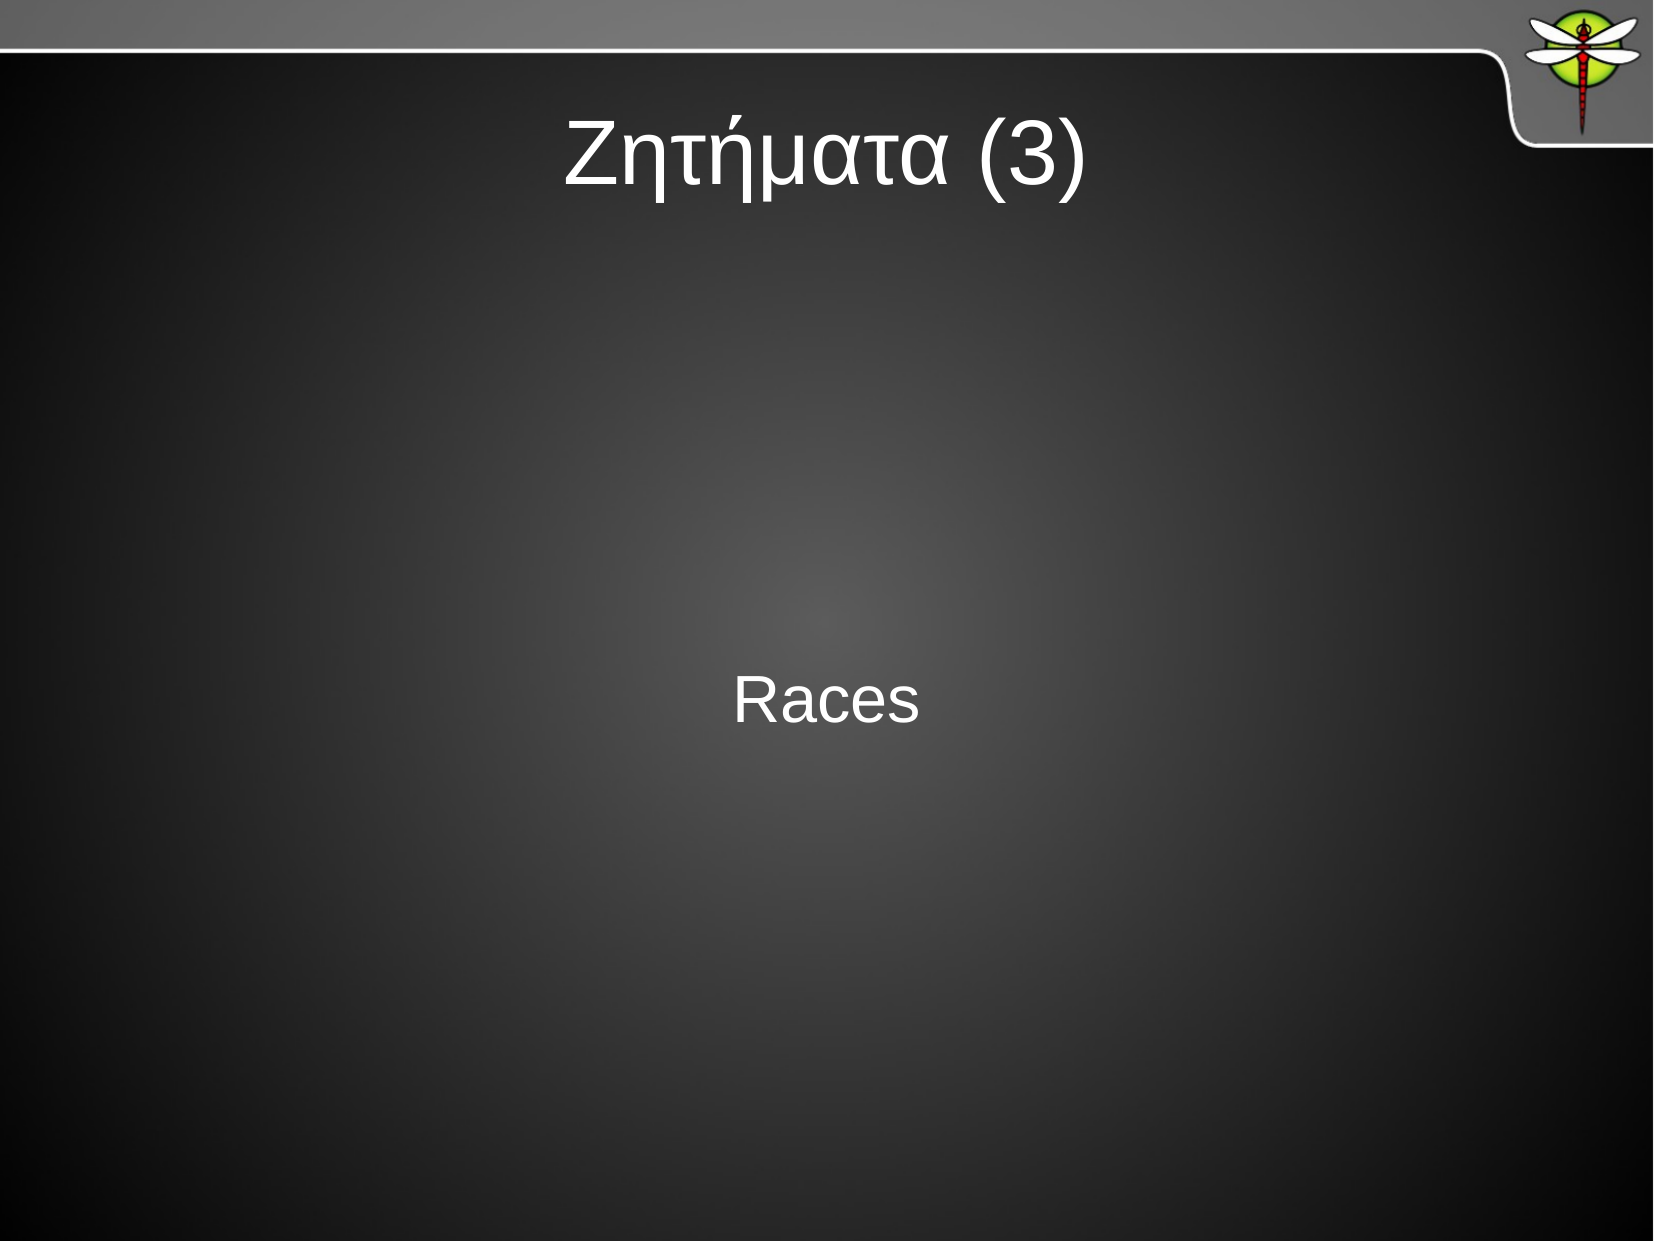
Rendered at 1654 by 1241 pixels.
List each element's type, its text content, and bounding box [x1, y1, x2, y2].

title Ζητήματα (3) [82, 56, 1571, 250]
subtitle Races [82, 297, 1571, 1102]
picture [0, 0, 1654, 1241]
